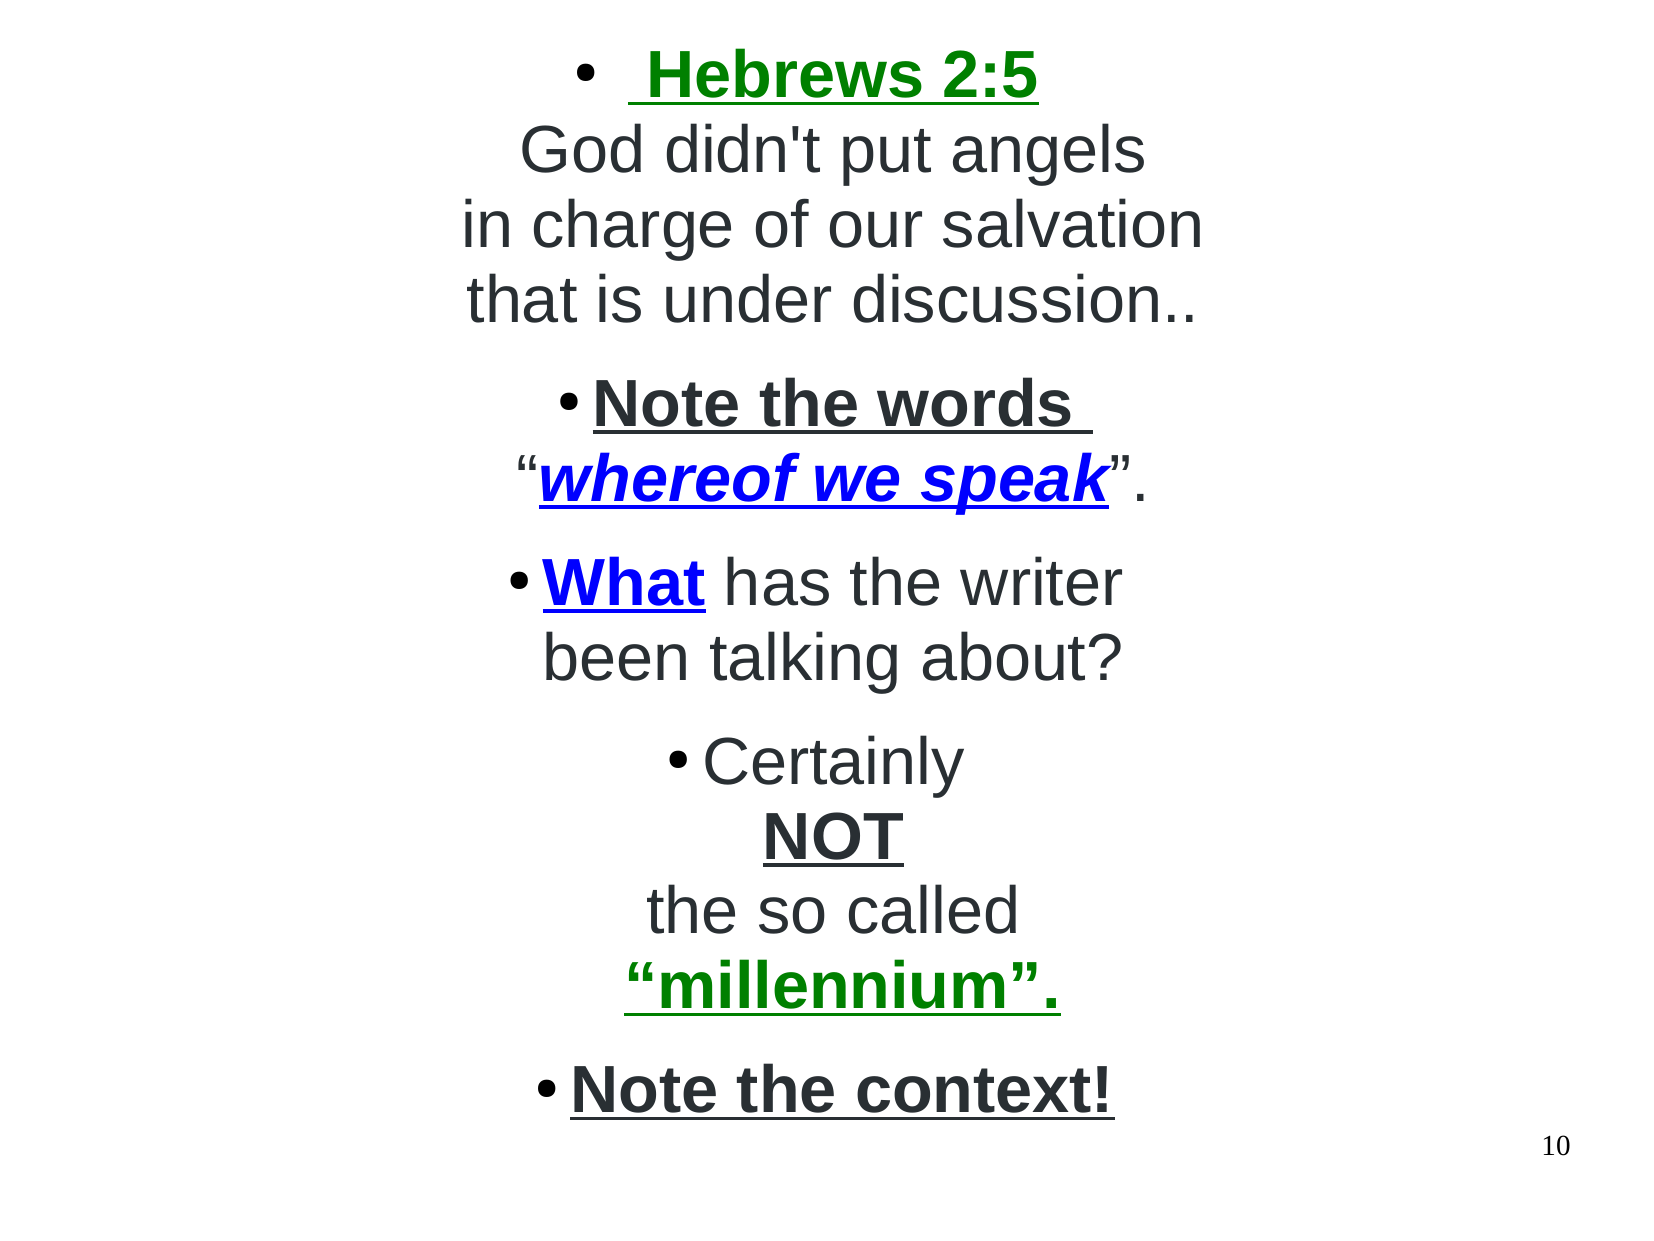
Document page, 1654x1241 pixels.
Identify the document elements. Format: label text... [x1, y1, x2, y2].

list Hebrews 2:5 God didn't put angels in charge of our salvation that is under discussion.. Note the words “whereof we speak”. What has the writer been talking about? Certainly NOT the so called “millennium”. Note the context! [37, 37, 1613, 1238]
